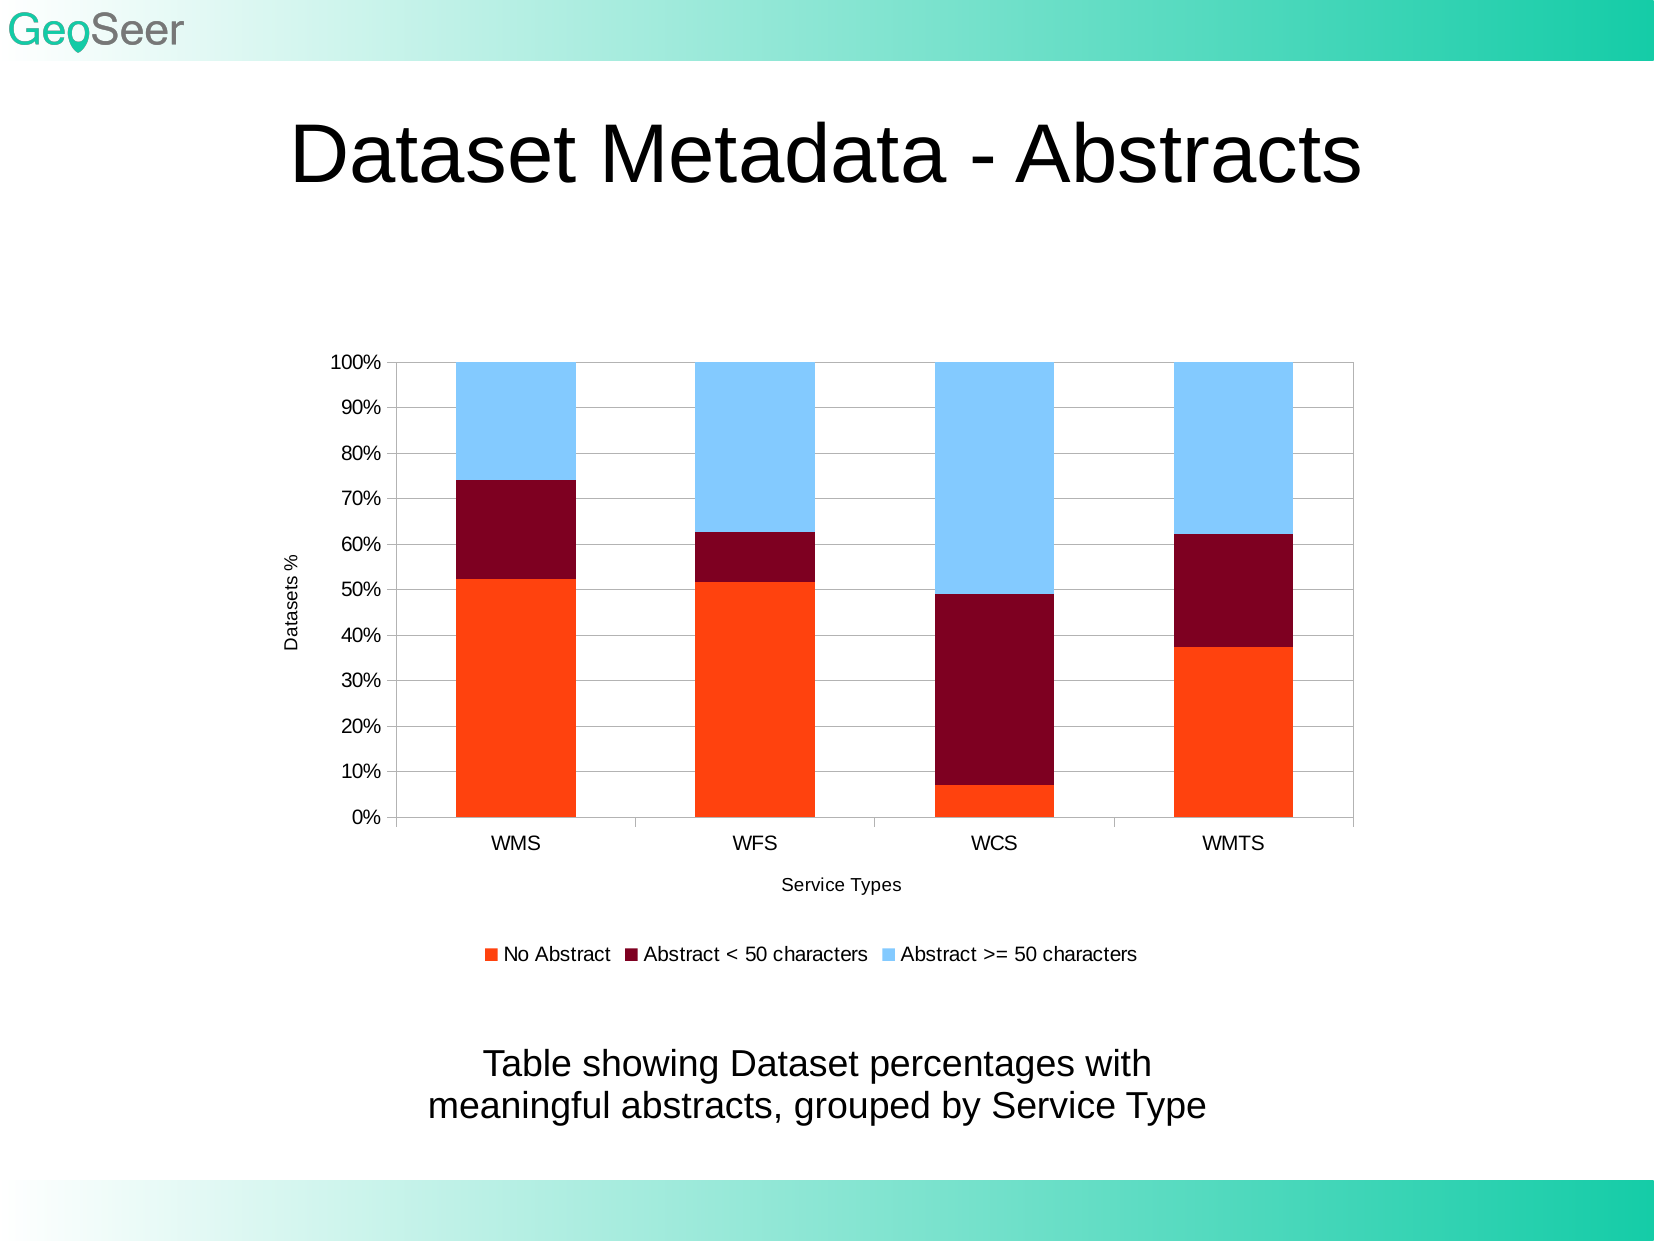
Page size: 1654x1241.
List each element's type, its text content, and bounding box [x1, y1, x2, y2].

text_box Table showing Dataset percentages with meaningful abstracts, grouped by Service Type [375, 1035, 1261, 1134]
chart [247, 337, 1376, 973]
picture [7, 10, 186, 55]
title Dataset Metadata - Abstracts [82, 96, 1571, 211]
